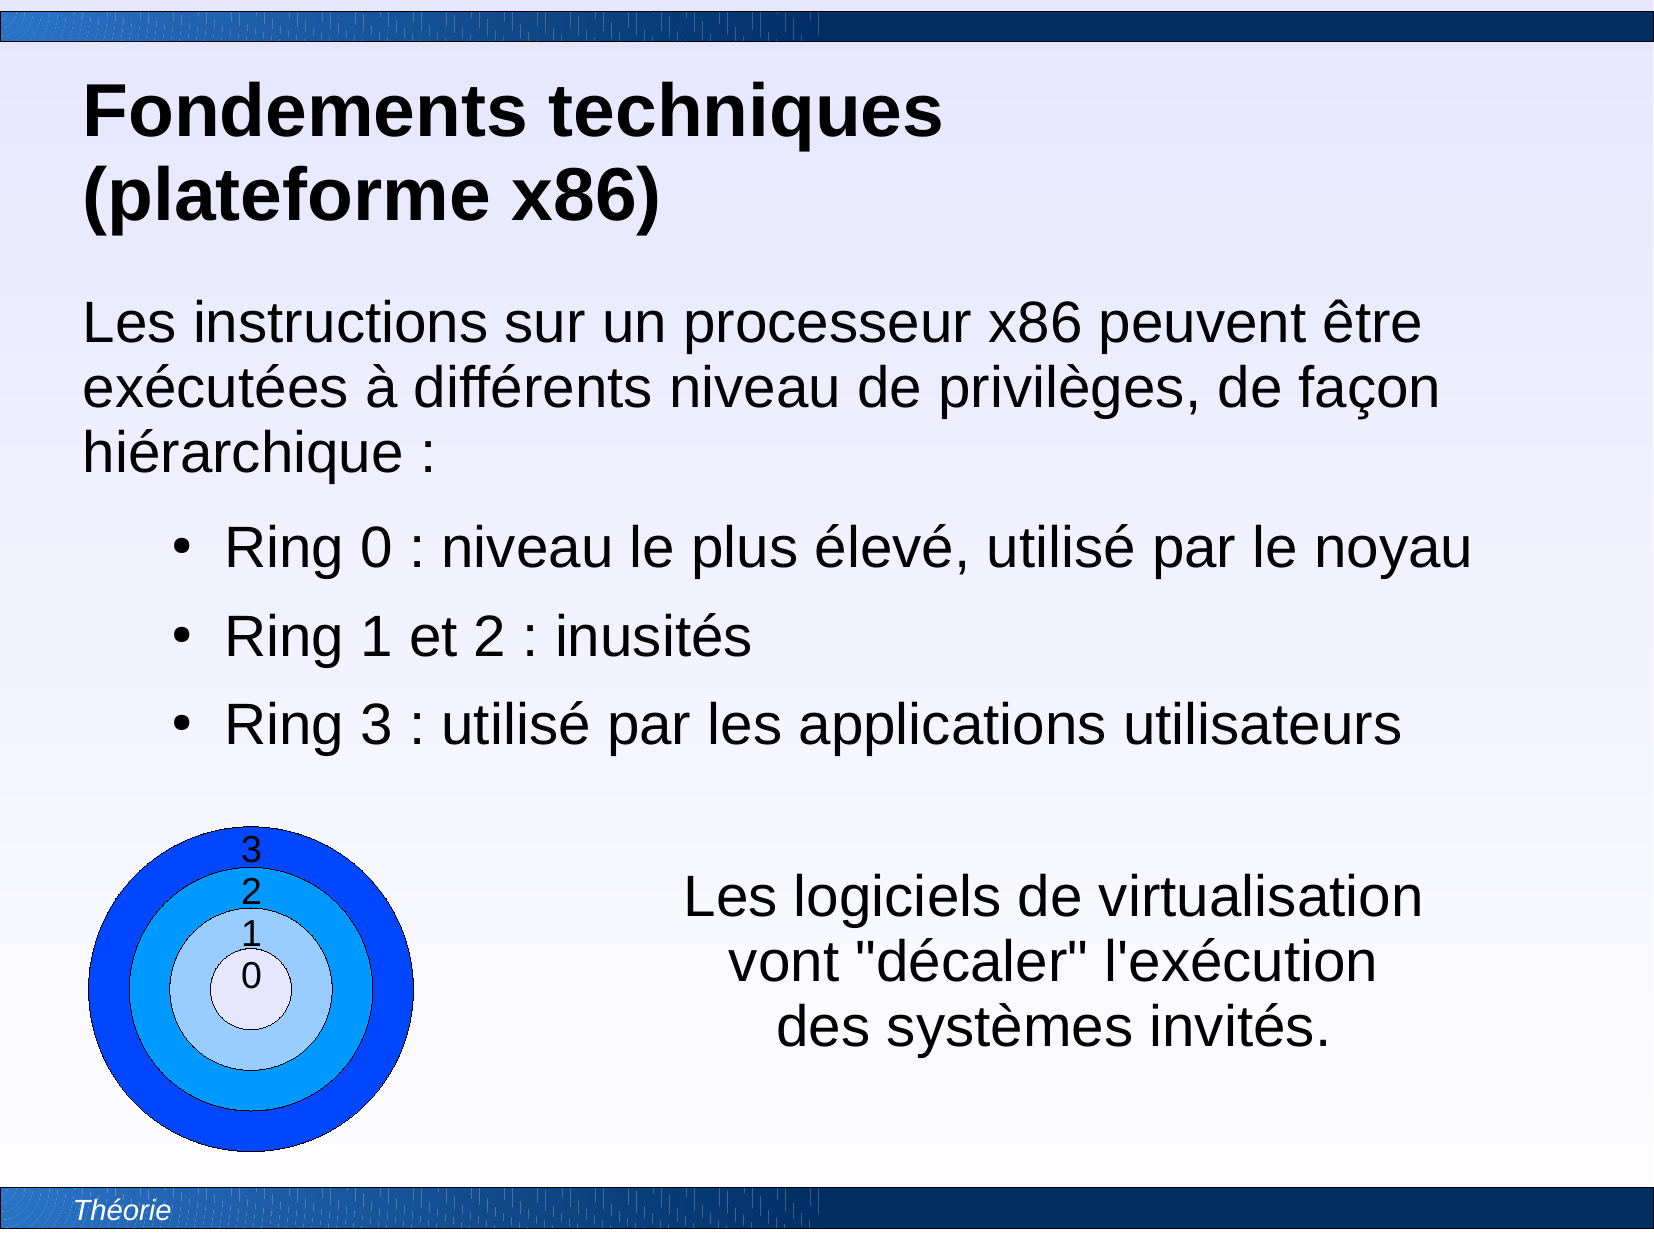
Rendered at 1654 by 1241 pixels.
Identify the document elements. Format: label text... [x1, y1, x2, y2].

text_box Théorie [57, 1186, 406, 1235]
text_box Les logiciels de virtualisation vont "décaler" l'exécution des systèmes invités. [566, 856, 1542, 1067]
list Les instructions sur un processeur x86 peuvent être exécutées à différents niveau de privilèges, de façon hiérarchique : Ring 0 : niveau le plus élevé, utilisé par le noyau Ring 1 et 2 : inusités Ring 3 : utilisé par les applications utilisateurs [82, 290, 1571, 798]
text_box 3 2 1 0 [222, 820, 282, 1004]
text_box [88, 829, 414, 1152]
title Fondements techniques (plateforme x86) [82, 56, 1571, 250]
